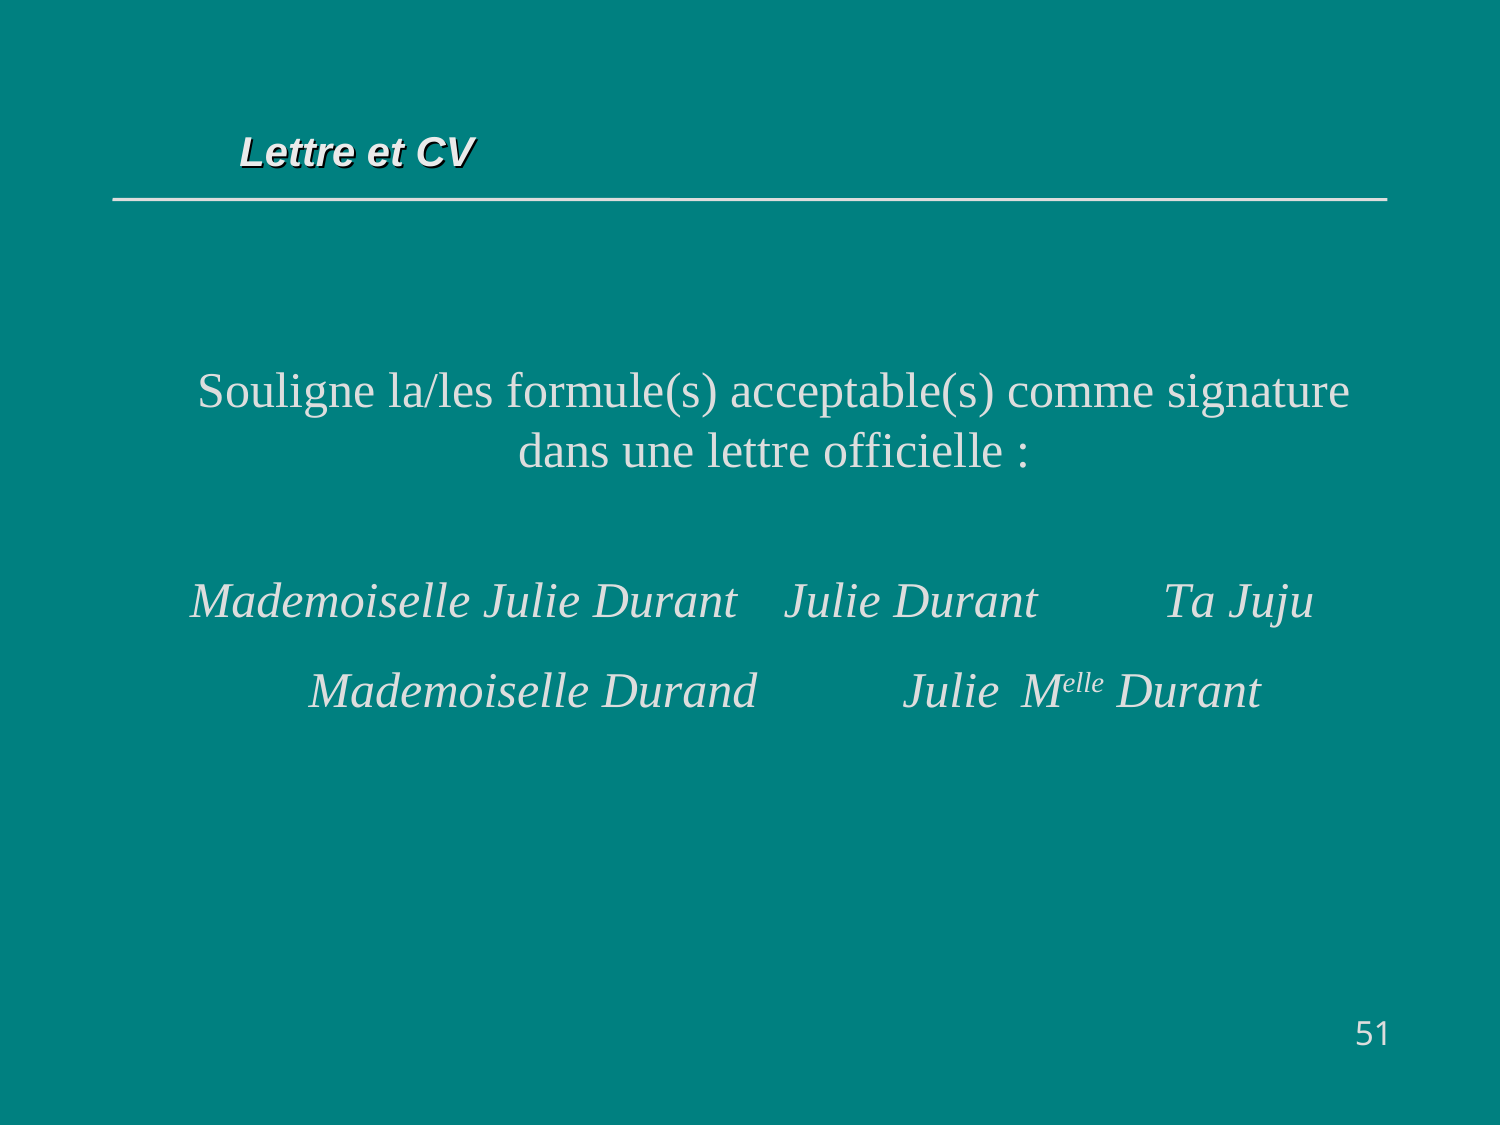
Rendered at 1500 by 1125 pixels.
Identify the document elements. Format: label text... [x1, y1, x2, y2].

text_box Lettre et CV [224, 116, 489, 183]
text_box Souligne la/les formule(s) acceptable(s) comme signature dans une lettre officielle : Mademoiselle Julie Durant Julie Durant Ta Juju Mademoiselle Durand Julie Melle Durant [174, 349, 1376, 816]
